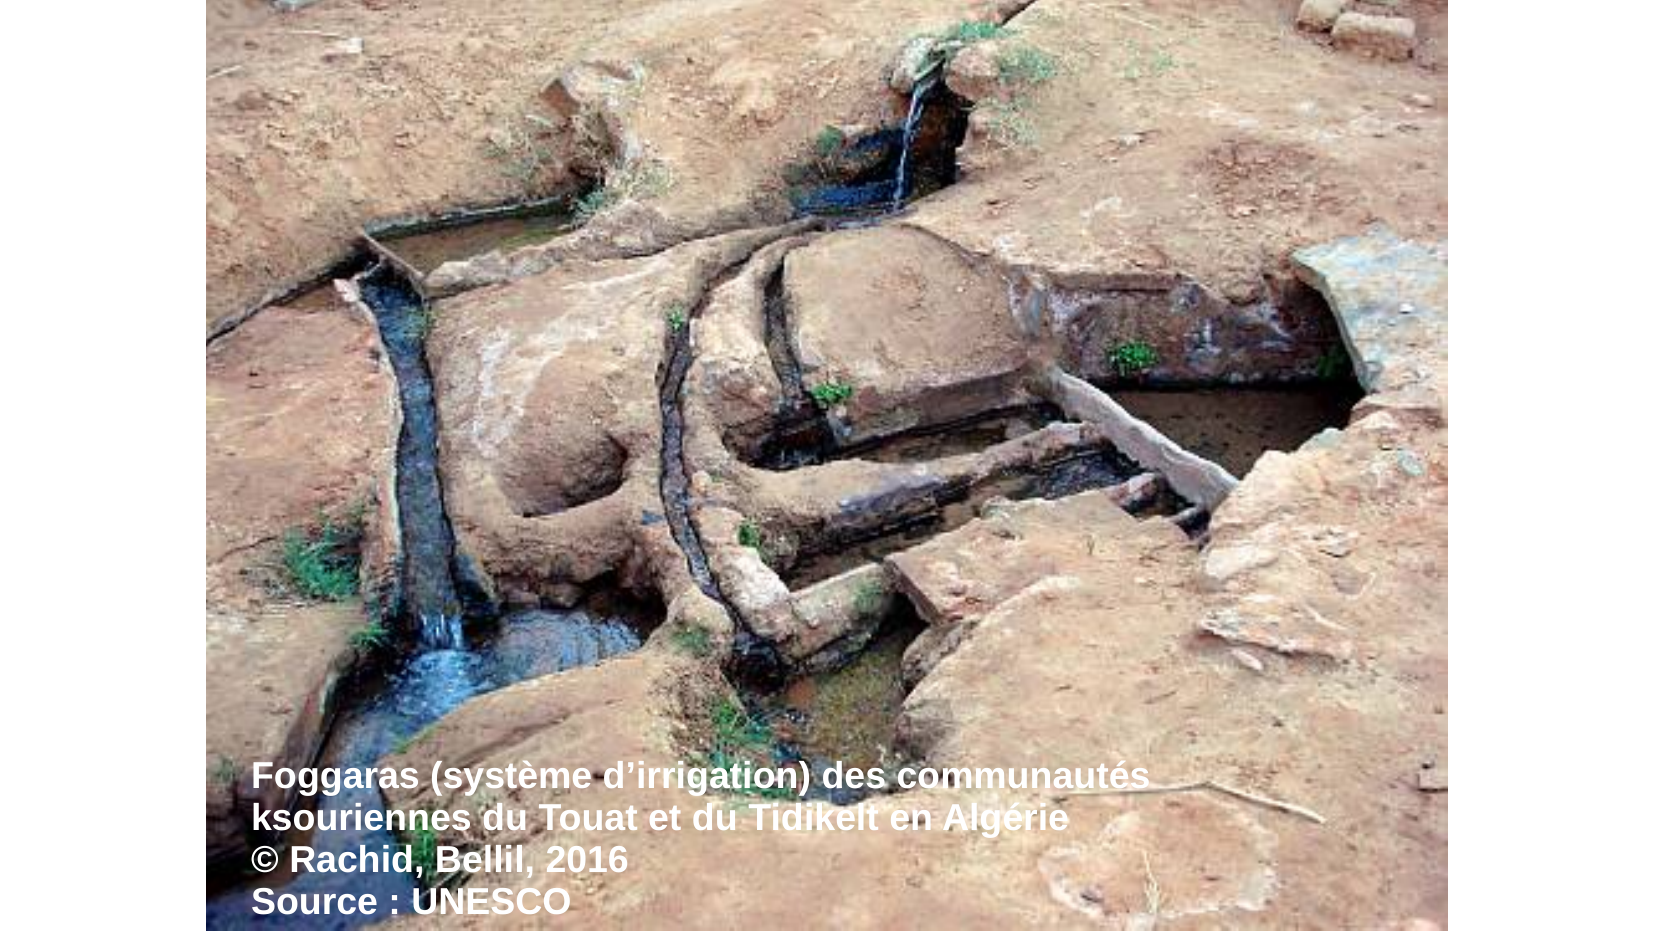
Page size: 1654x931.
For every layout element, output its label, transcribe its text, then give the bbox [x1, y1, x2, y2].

text_box Foggaras (système d’irrigation) des communautés ksouriennes du Touat et du Tidikelt en Algérie © Rachid, Bellil, 2016 Source : UNESCO [236, 747, 1388, 931]
picture [206, 0, 1448, 931]
